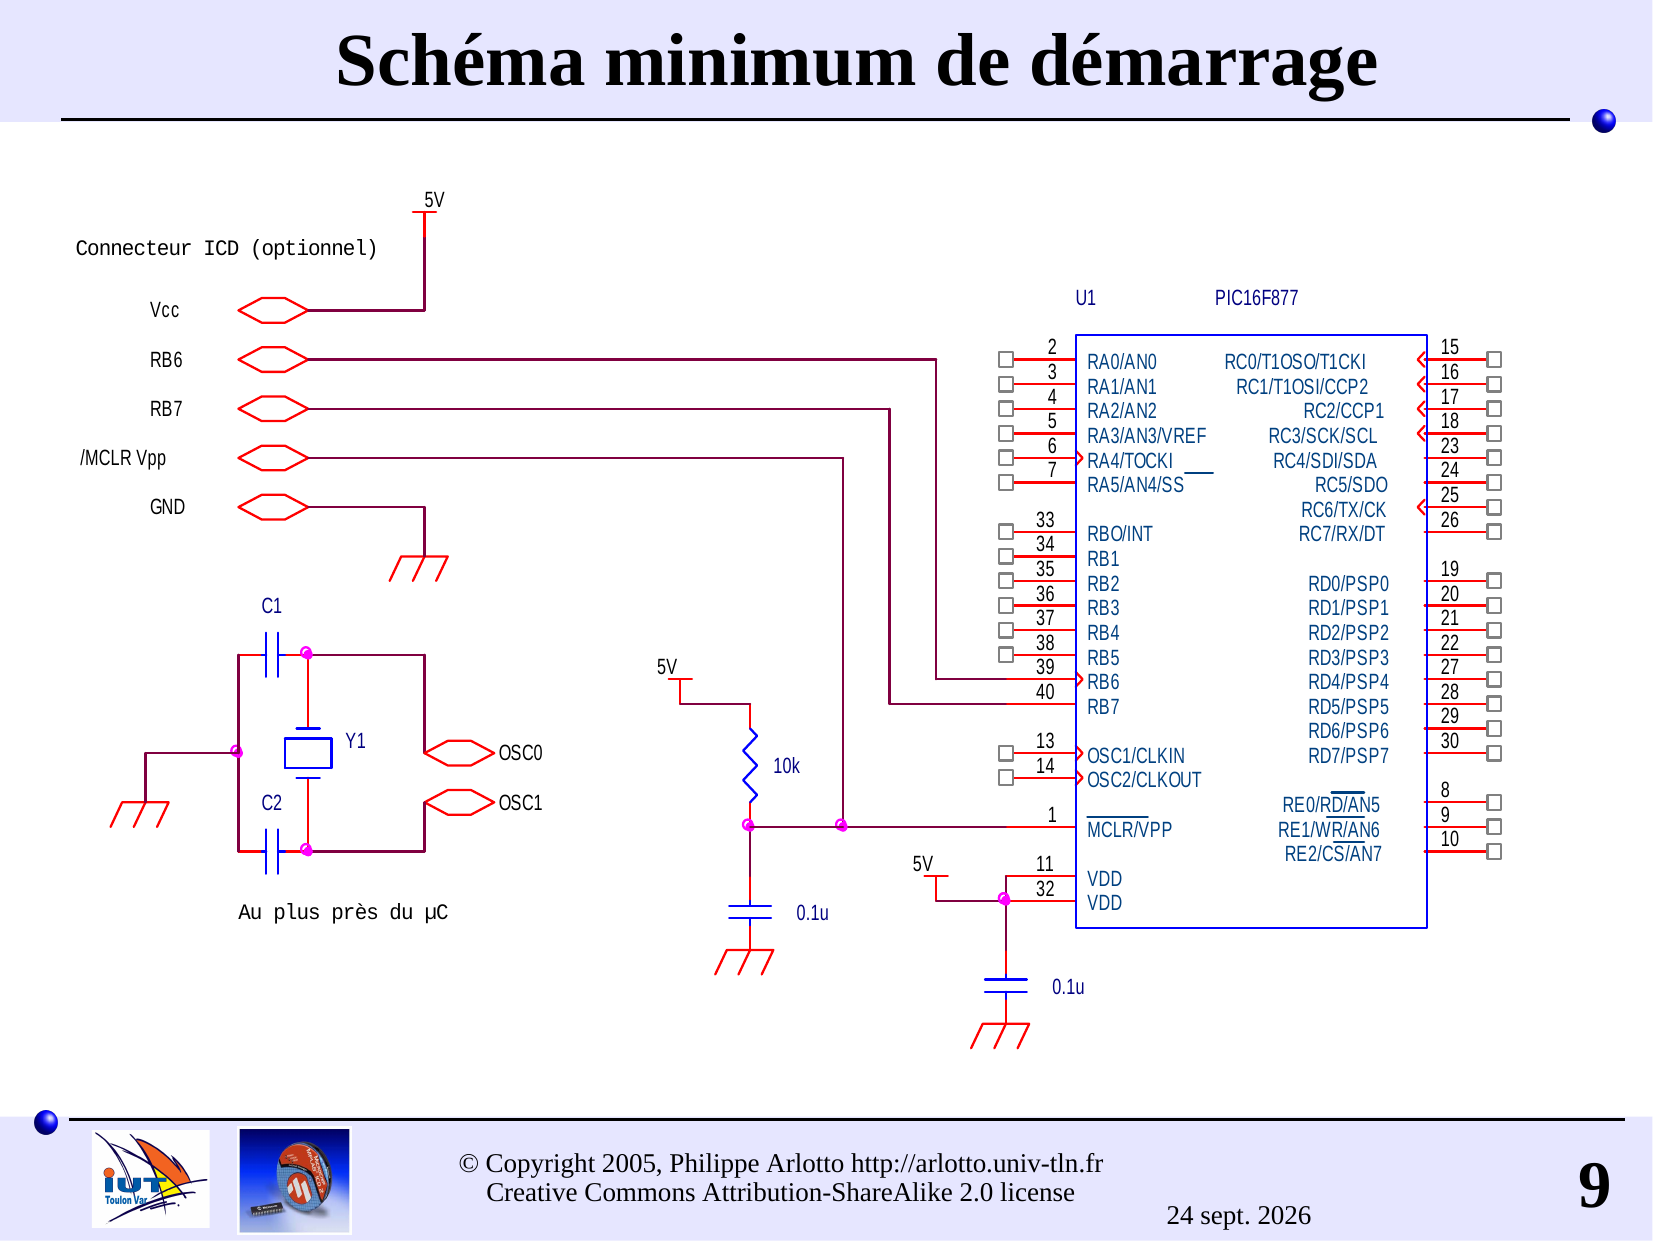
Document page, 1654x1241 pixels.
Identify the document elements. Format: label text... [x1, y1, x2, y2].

picture [66, 172, 1506, 1063]
title Schéma minimum de démarrage [95, 11, 1585, 110]
picture [237, 1126, 352, 1235]
